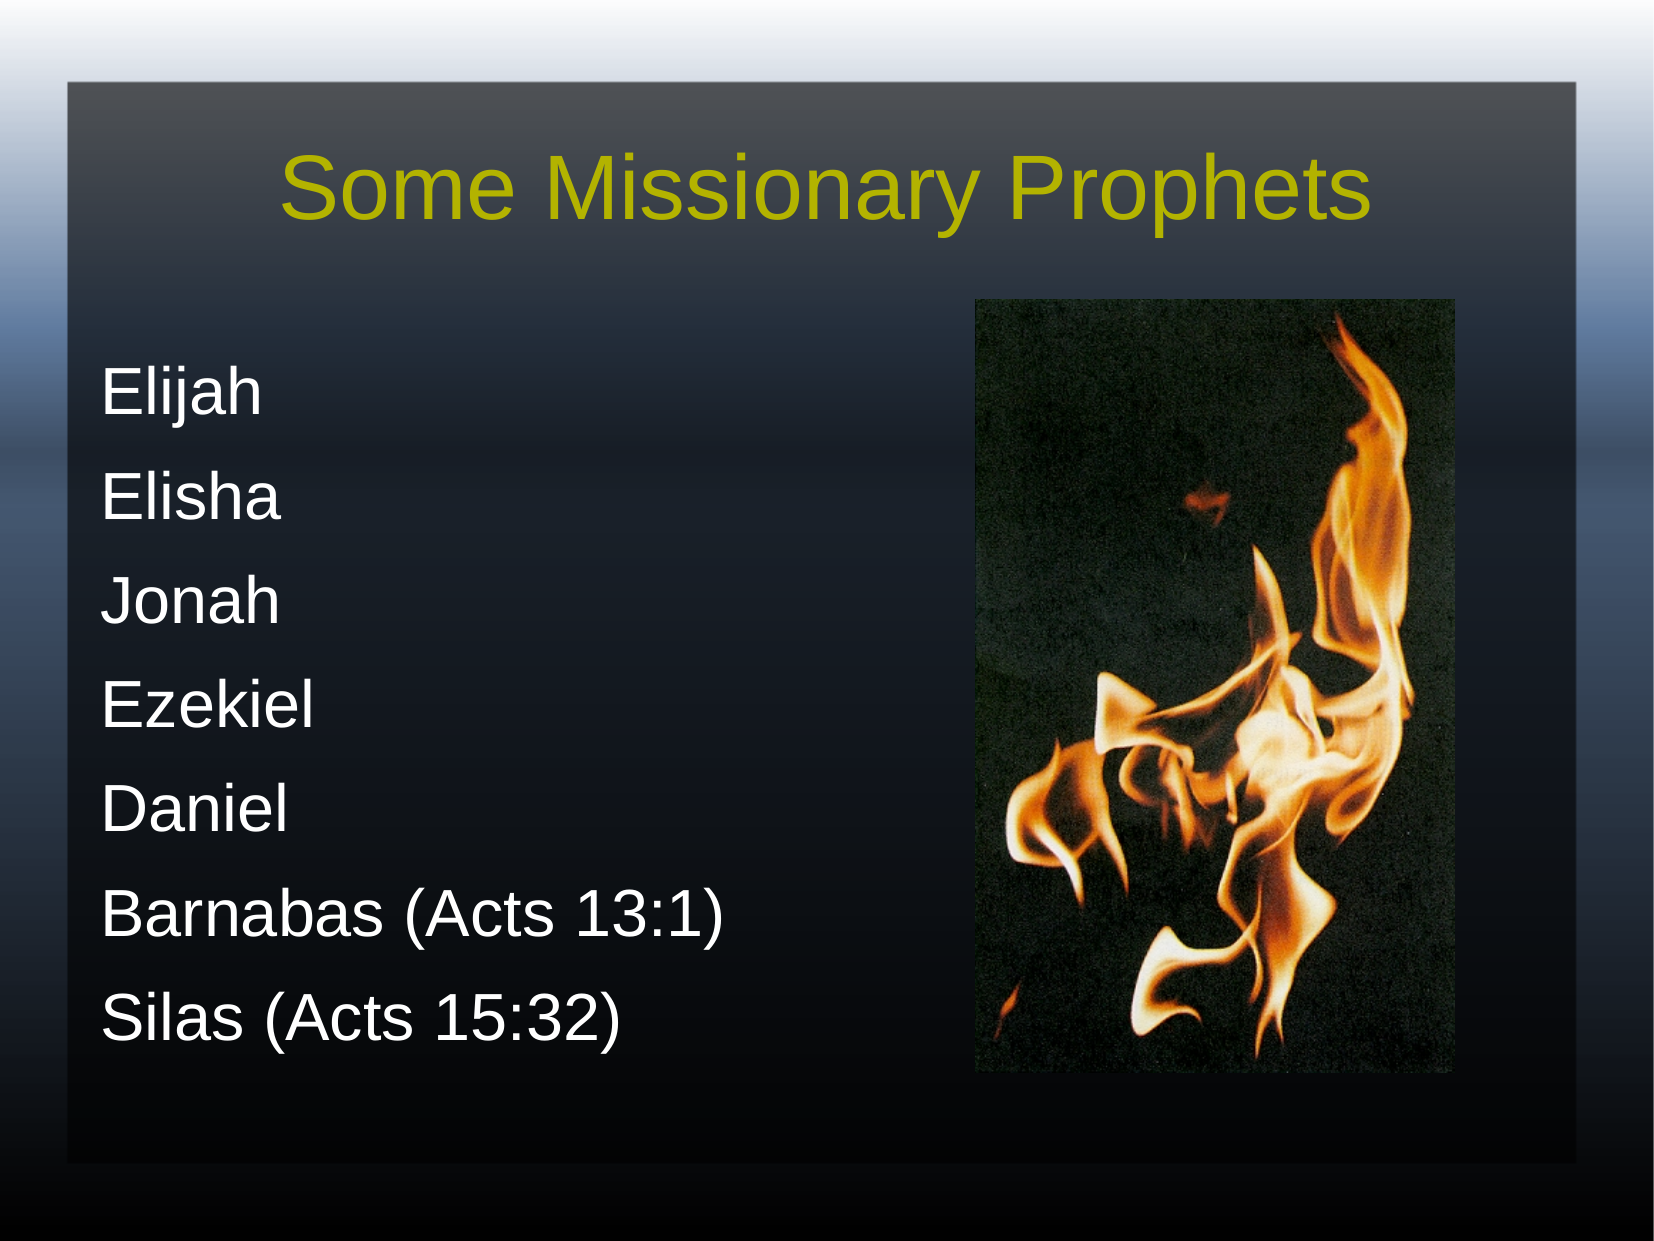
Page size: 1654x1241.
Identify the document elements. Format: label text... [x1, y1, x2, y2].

picture [0, 0, 1654, 1241]
list Elijah Elisha Jonah Ezekiel Daniel Barnabas (Acts 13:1) Silas (Acts 15:32) [82, 354, 809, 1090]
title Some Missionary Prophets [82, 92, 1571, 285]
